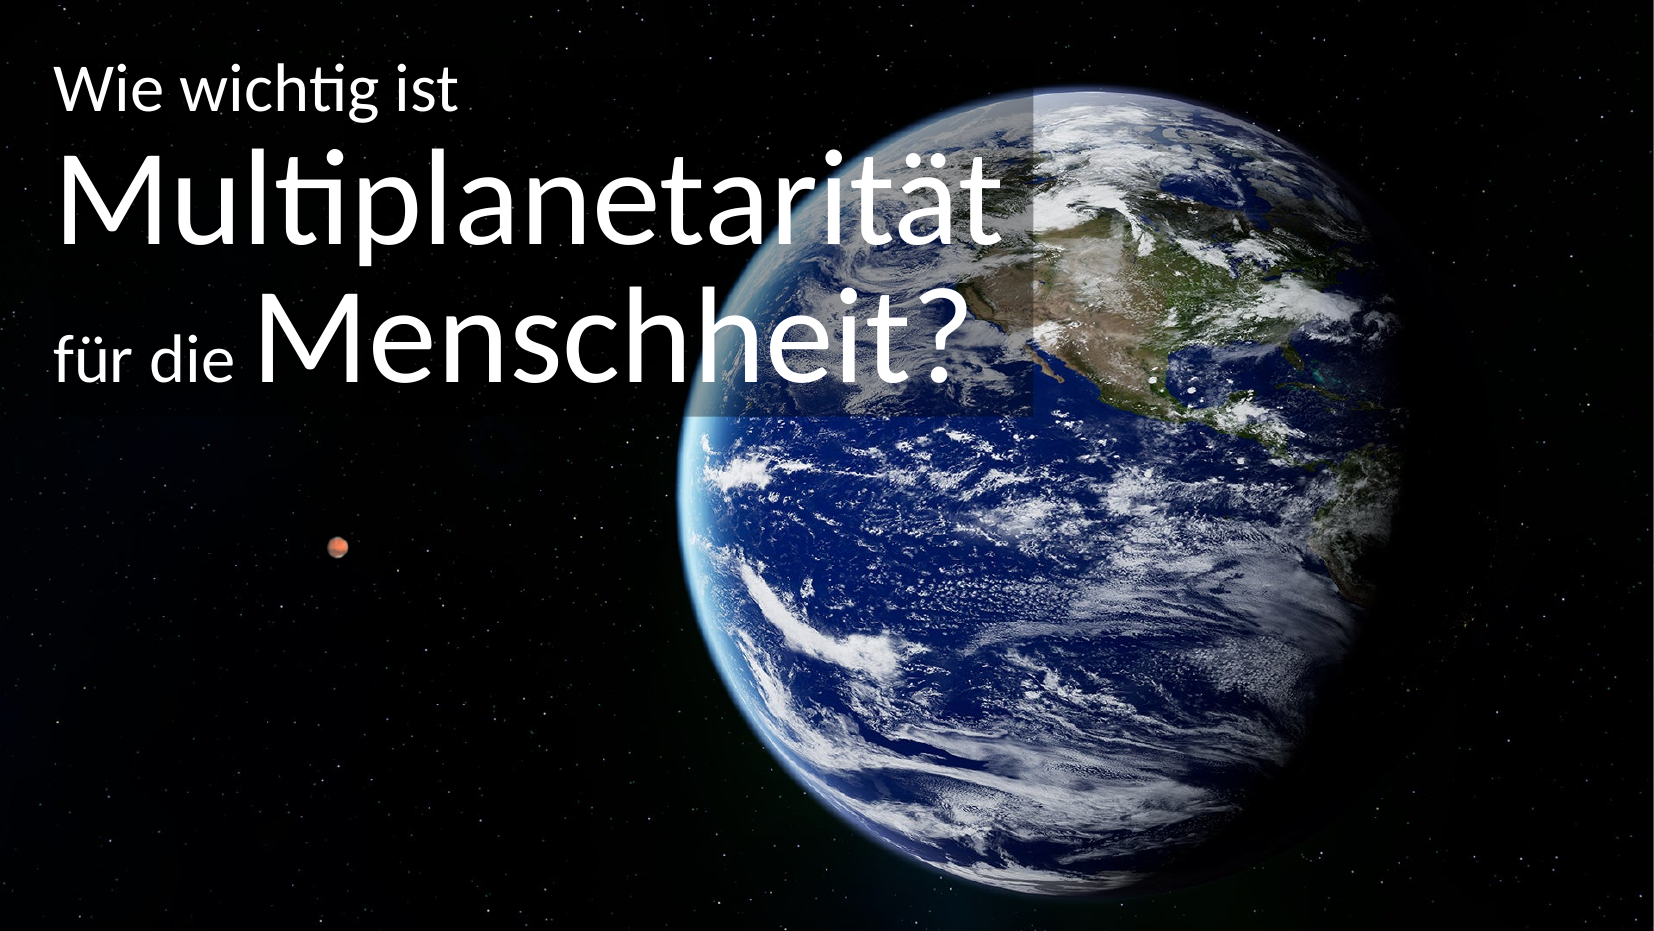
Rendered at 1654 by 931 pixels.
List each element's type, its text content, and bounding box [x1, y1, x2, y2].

picture [0, 0, 1654, 931]
title Wie wichtig ist Multiplanetarität für die Menschheit? [53, 59, 1034, 417]
